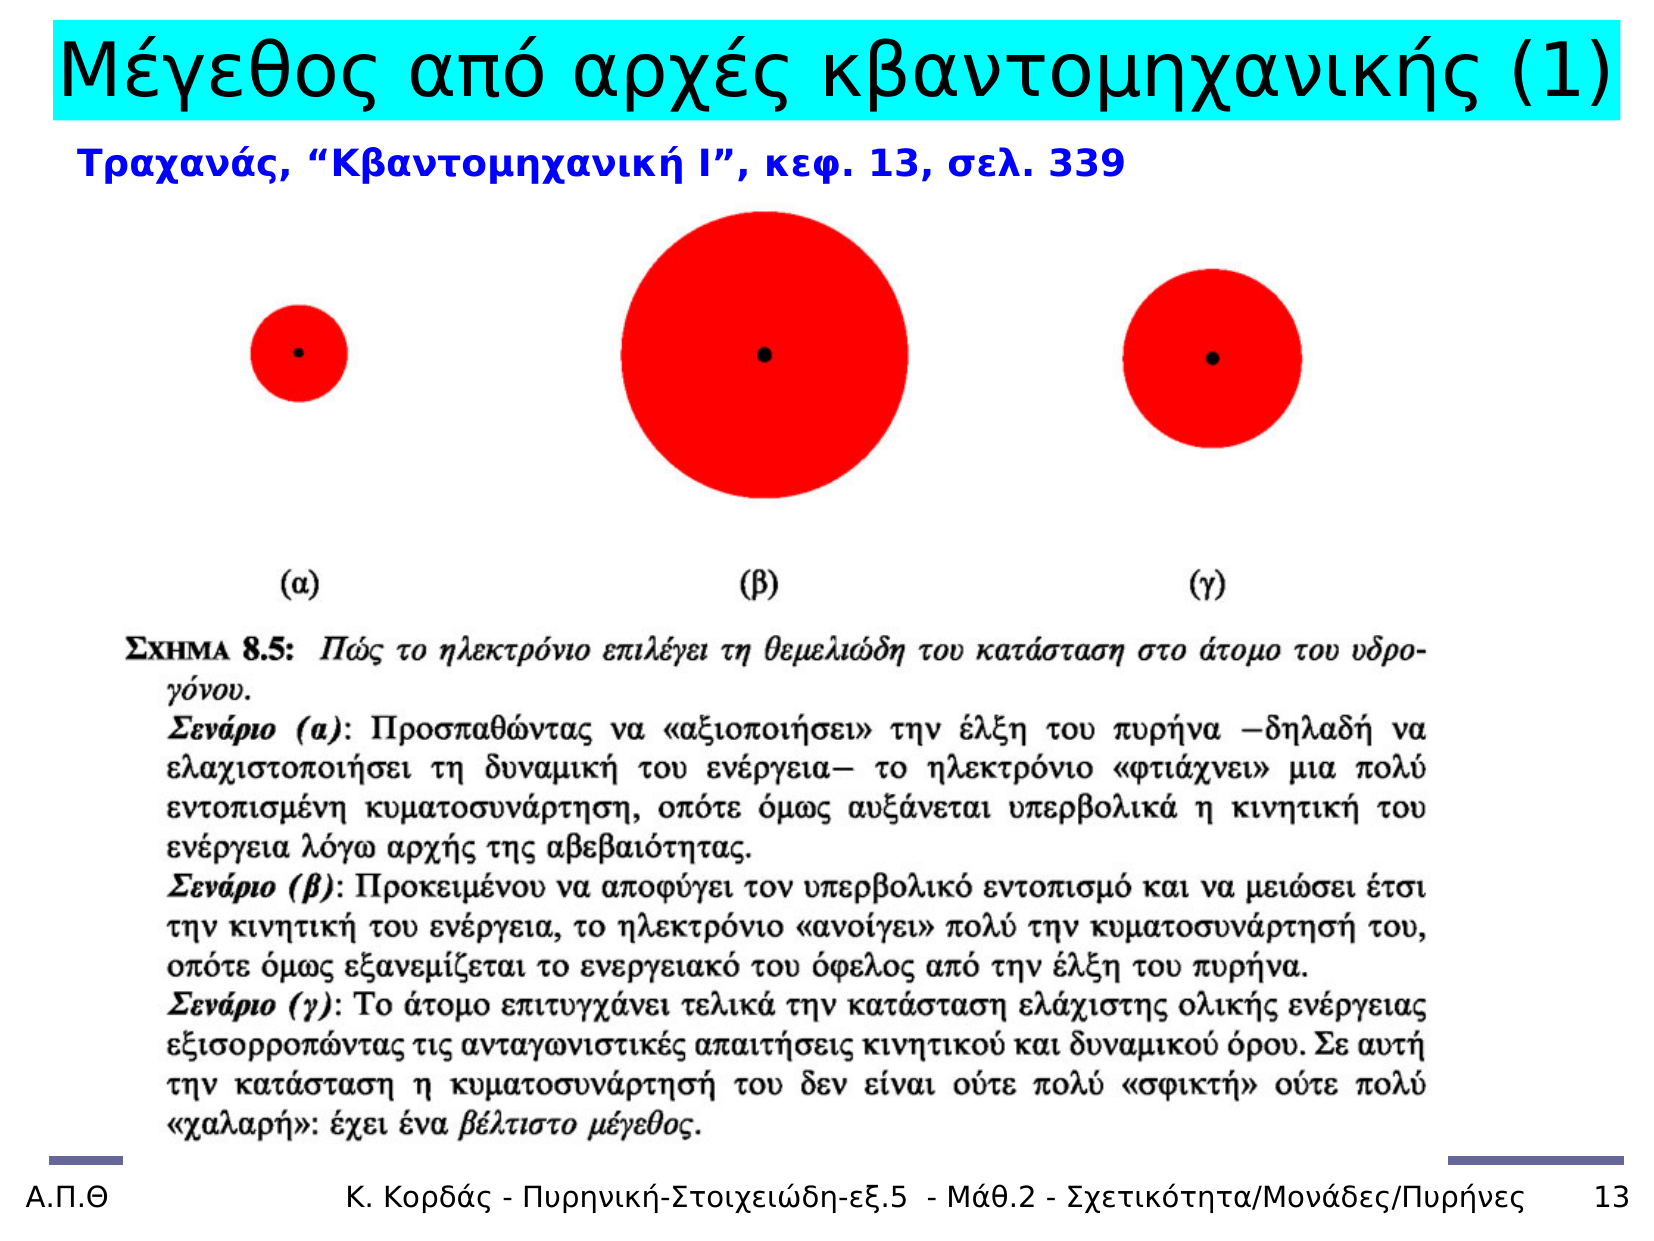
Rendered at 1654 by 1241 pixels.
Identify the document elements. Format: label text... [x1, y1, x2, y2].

picture [123, 144, 1448, 1177]
text_box Τραχανάς, “Κβαντομηχανική Ι”, κεφ. 13, σελ. 339 [62, 134, 1142, 194]
title Μέγεθος από αρχές κβαντομηχανικής (1) [53, 19, 1621, 121]
